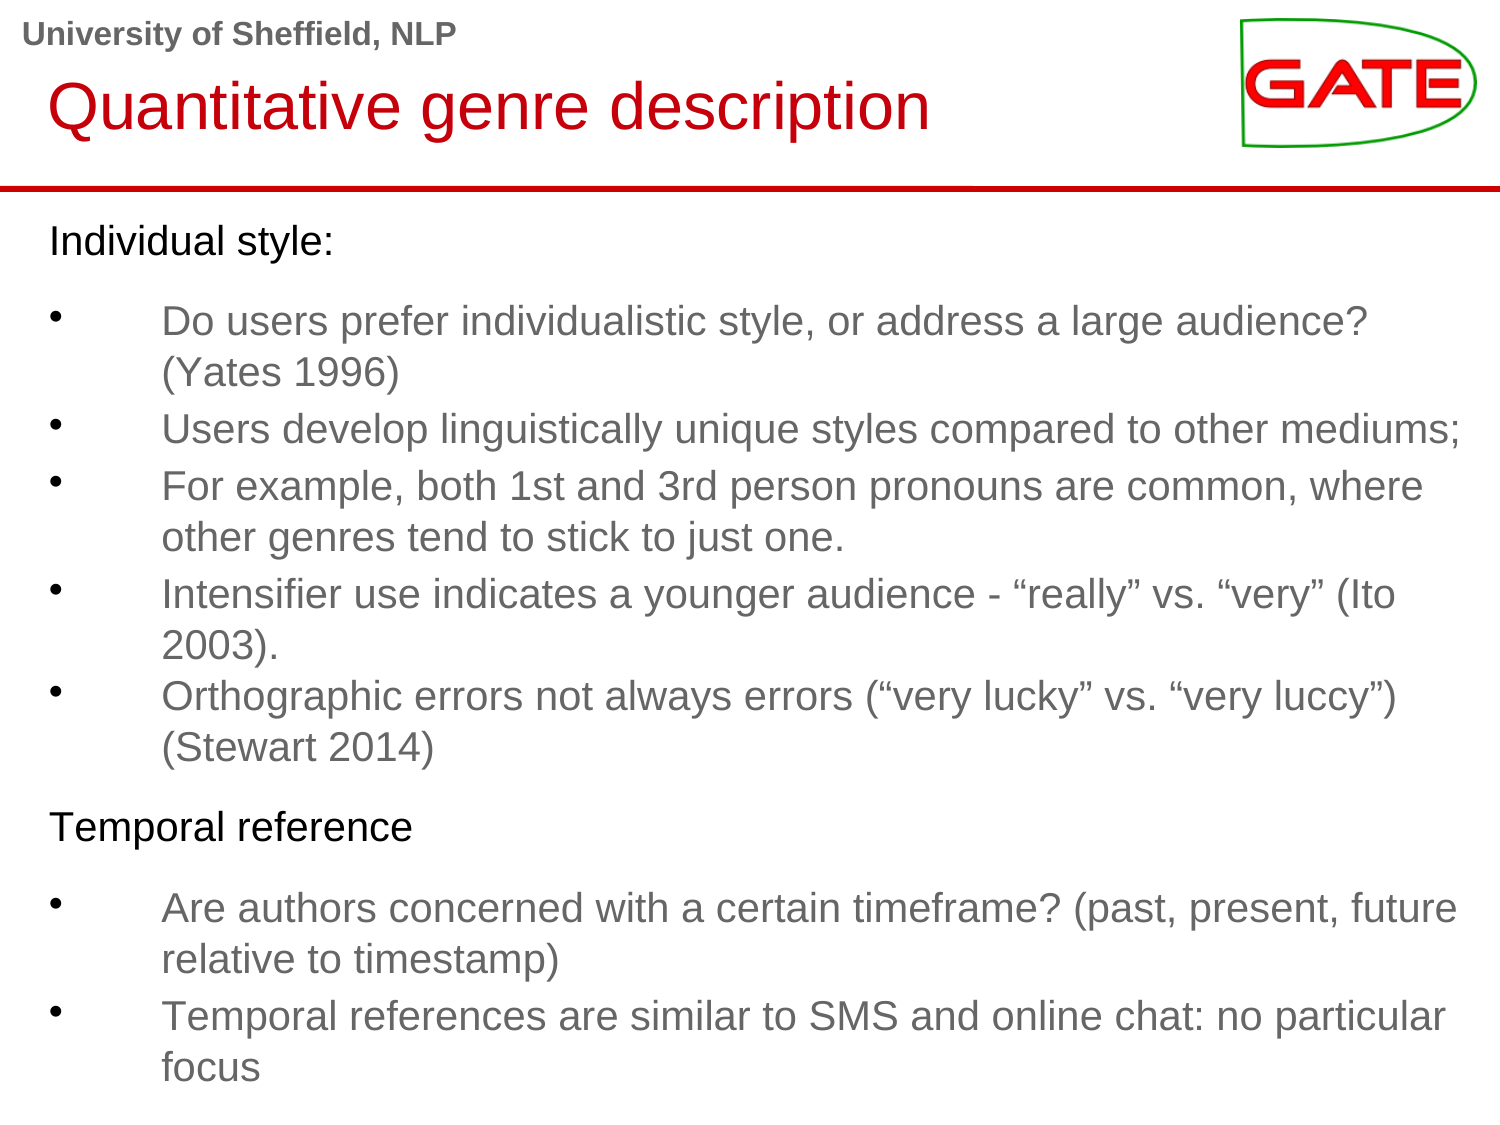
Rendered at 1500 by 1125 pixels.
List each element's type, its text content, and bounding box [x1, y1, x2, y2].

picture [1240, 18, 1477, 148]
text_box Quantitative genre description [47, 47, 1267, 168]
text_box Individual style: Do users prefer individualistic style, or address a large audience? (Yates 1996) Users develop linguistically unique styles compared to other mediums; For example, both 1st and 3rd person pronouns are common, where other genres tend to stick to just one. Intensifier use indicates a younger audience - “really” vs. “very” (Ito 2003). Orthographic errors not always errors (“very lucky” vs. “very luccy”) (Stewart 2014) Temporal reference Are authors concerned with a certain timeframe? (past, present, future relative to timestamp) Temporal references are similar to SMS and online chat: no particular focus [47, 212, 1500, 1064]
